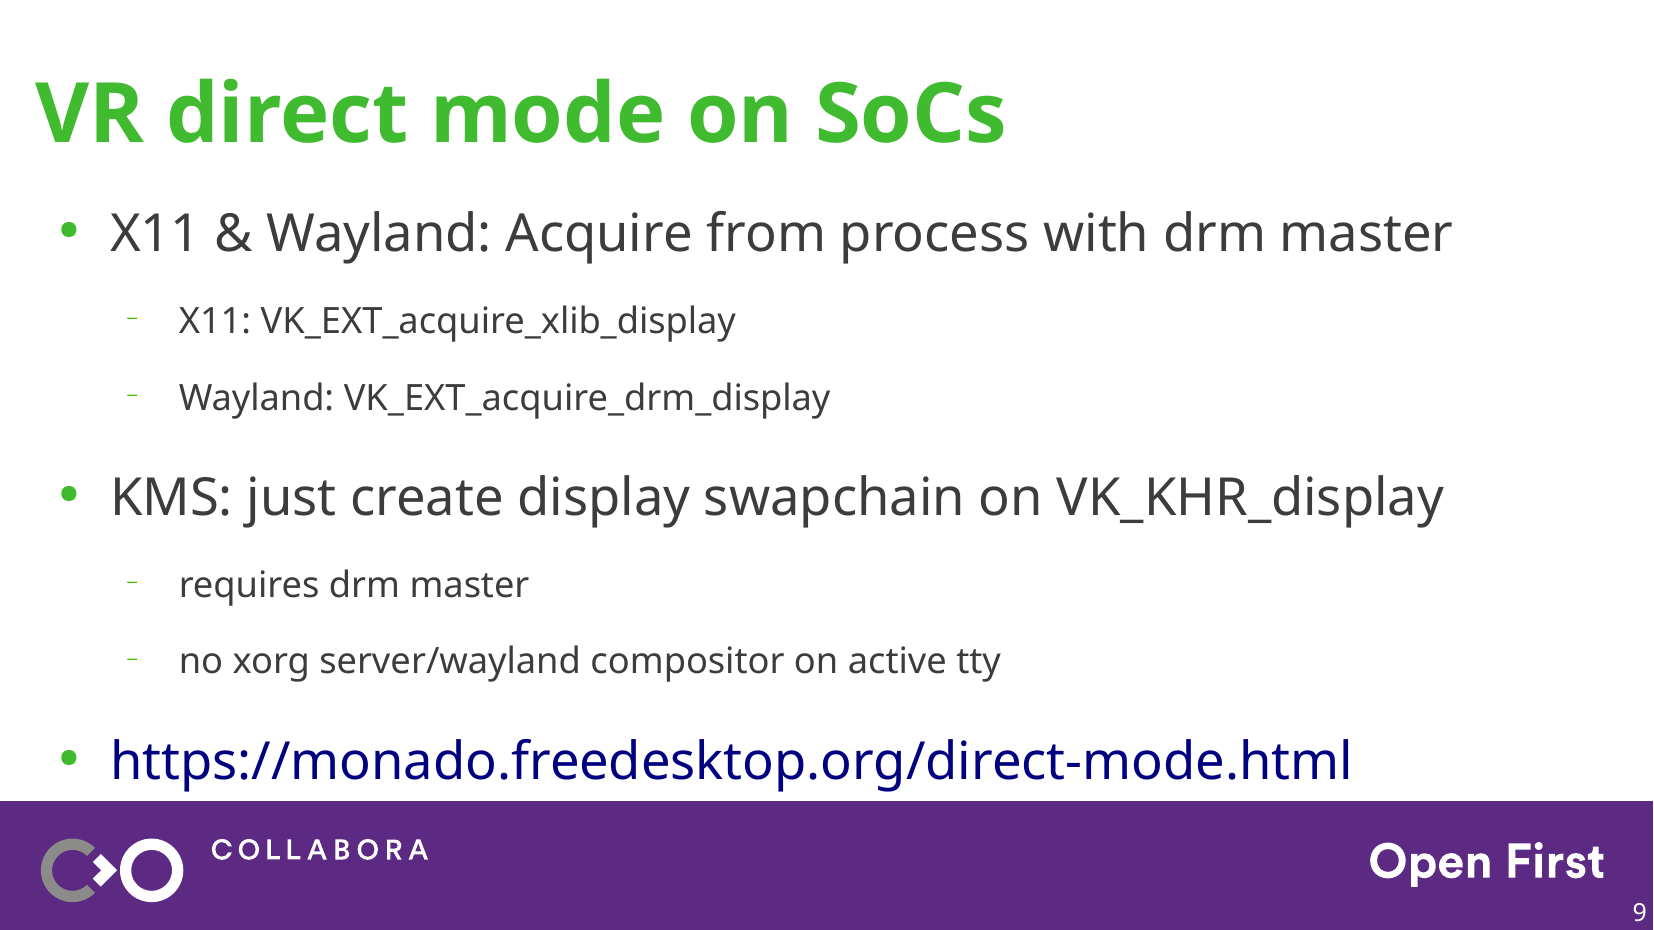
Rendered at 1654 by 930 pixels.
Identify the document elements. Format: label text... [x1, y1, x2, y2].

title VR direct mode on SoCs [35, 61, 1608, 159]
list X11 & Wayland: Acquire from process with drm master X11: VK_EXT_acquire_xlib_display Wayland: VK_EXT_acquire_drm_display KMS: just create display swapchain on VK_KHR_display requires drm master no xorg server/wayland compositor on active tty https://monado.freedesktop.org/direct-mode.html [41, 160, 1613, 804]
